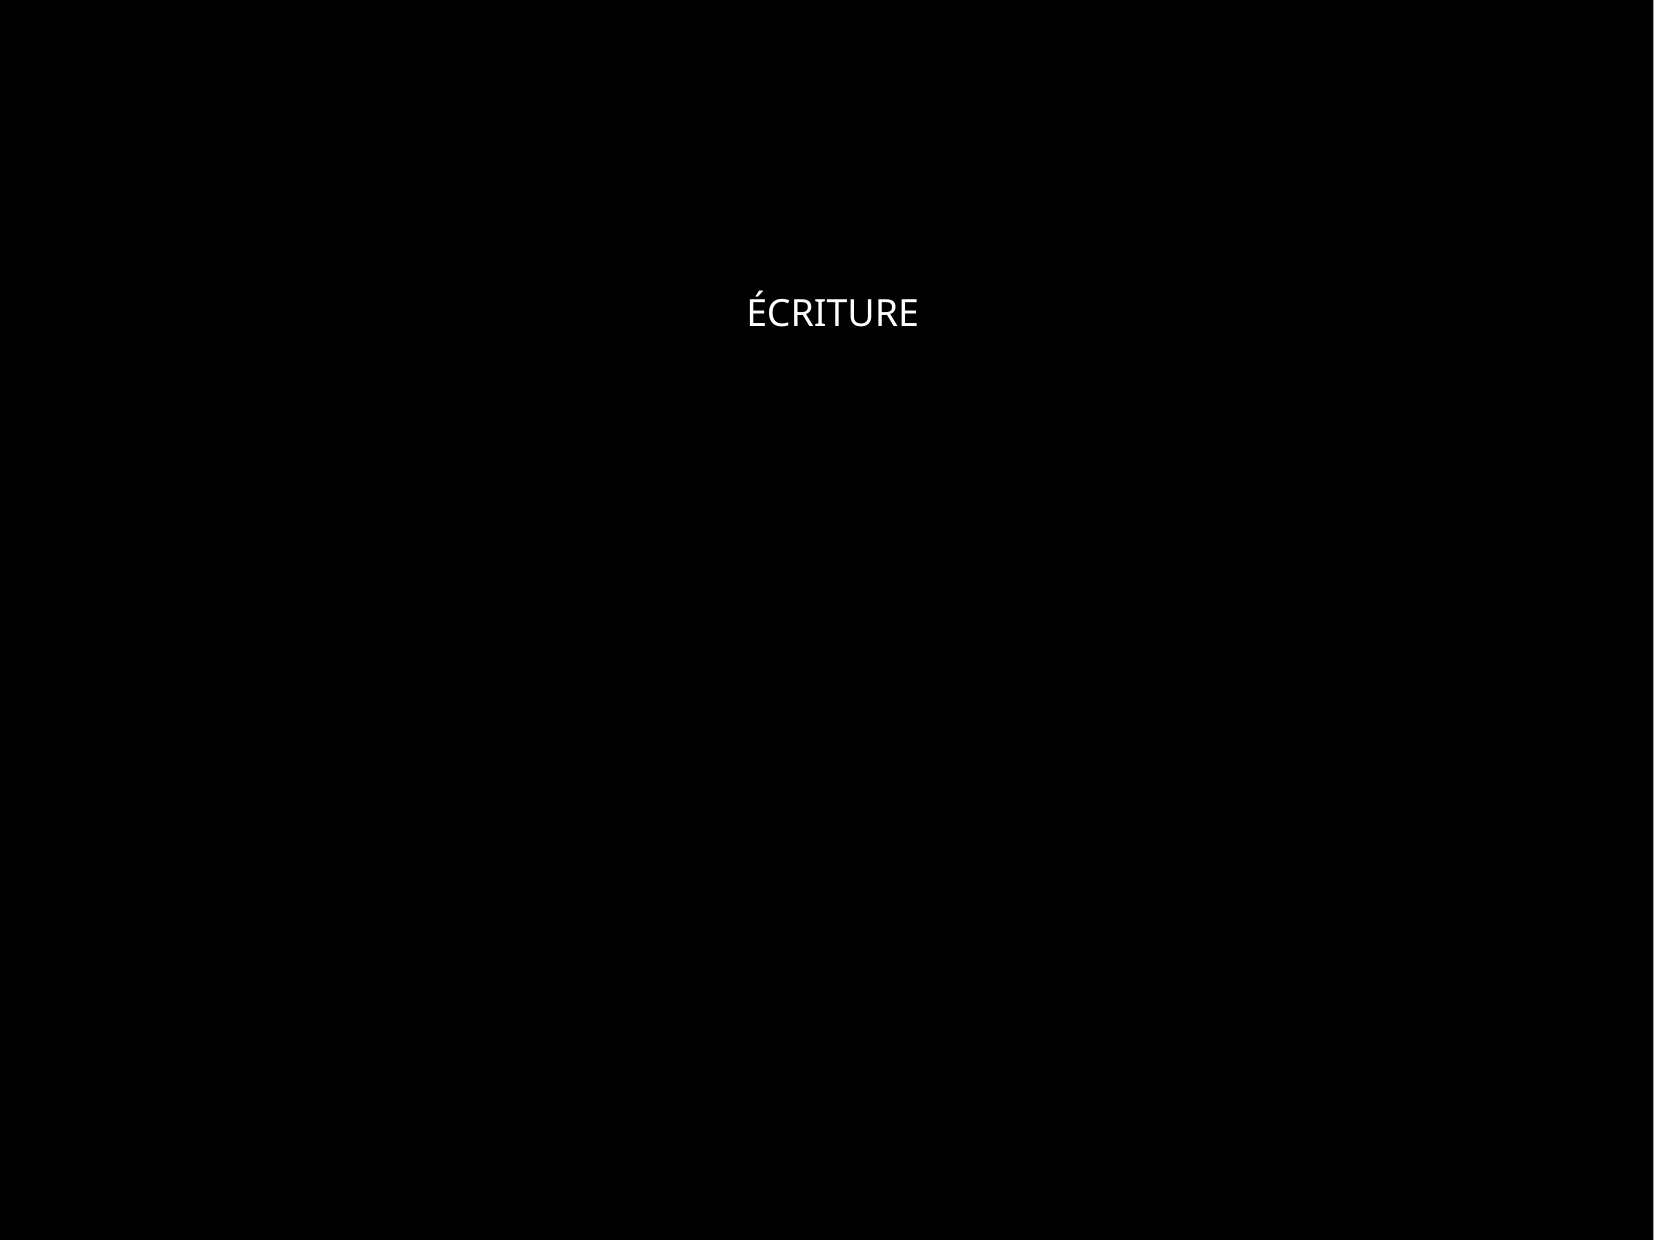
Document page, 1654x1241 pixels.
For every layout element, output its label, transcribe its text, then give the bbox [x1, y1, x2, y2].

text_box ÉCRITURE [472, 279, 1193, 595]
